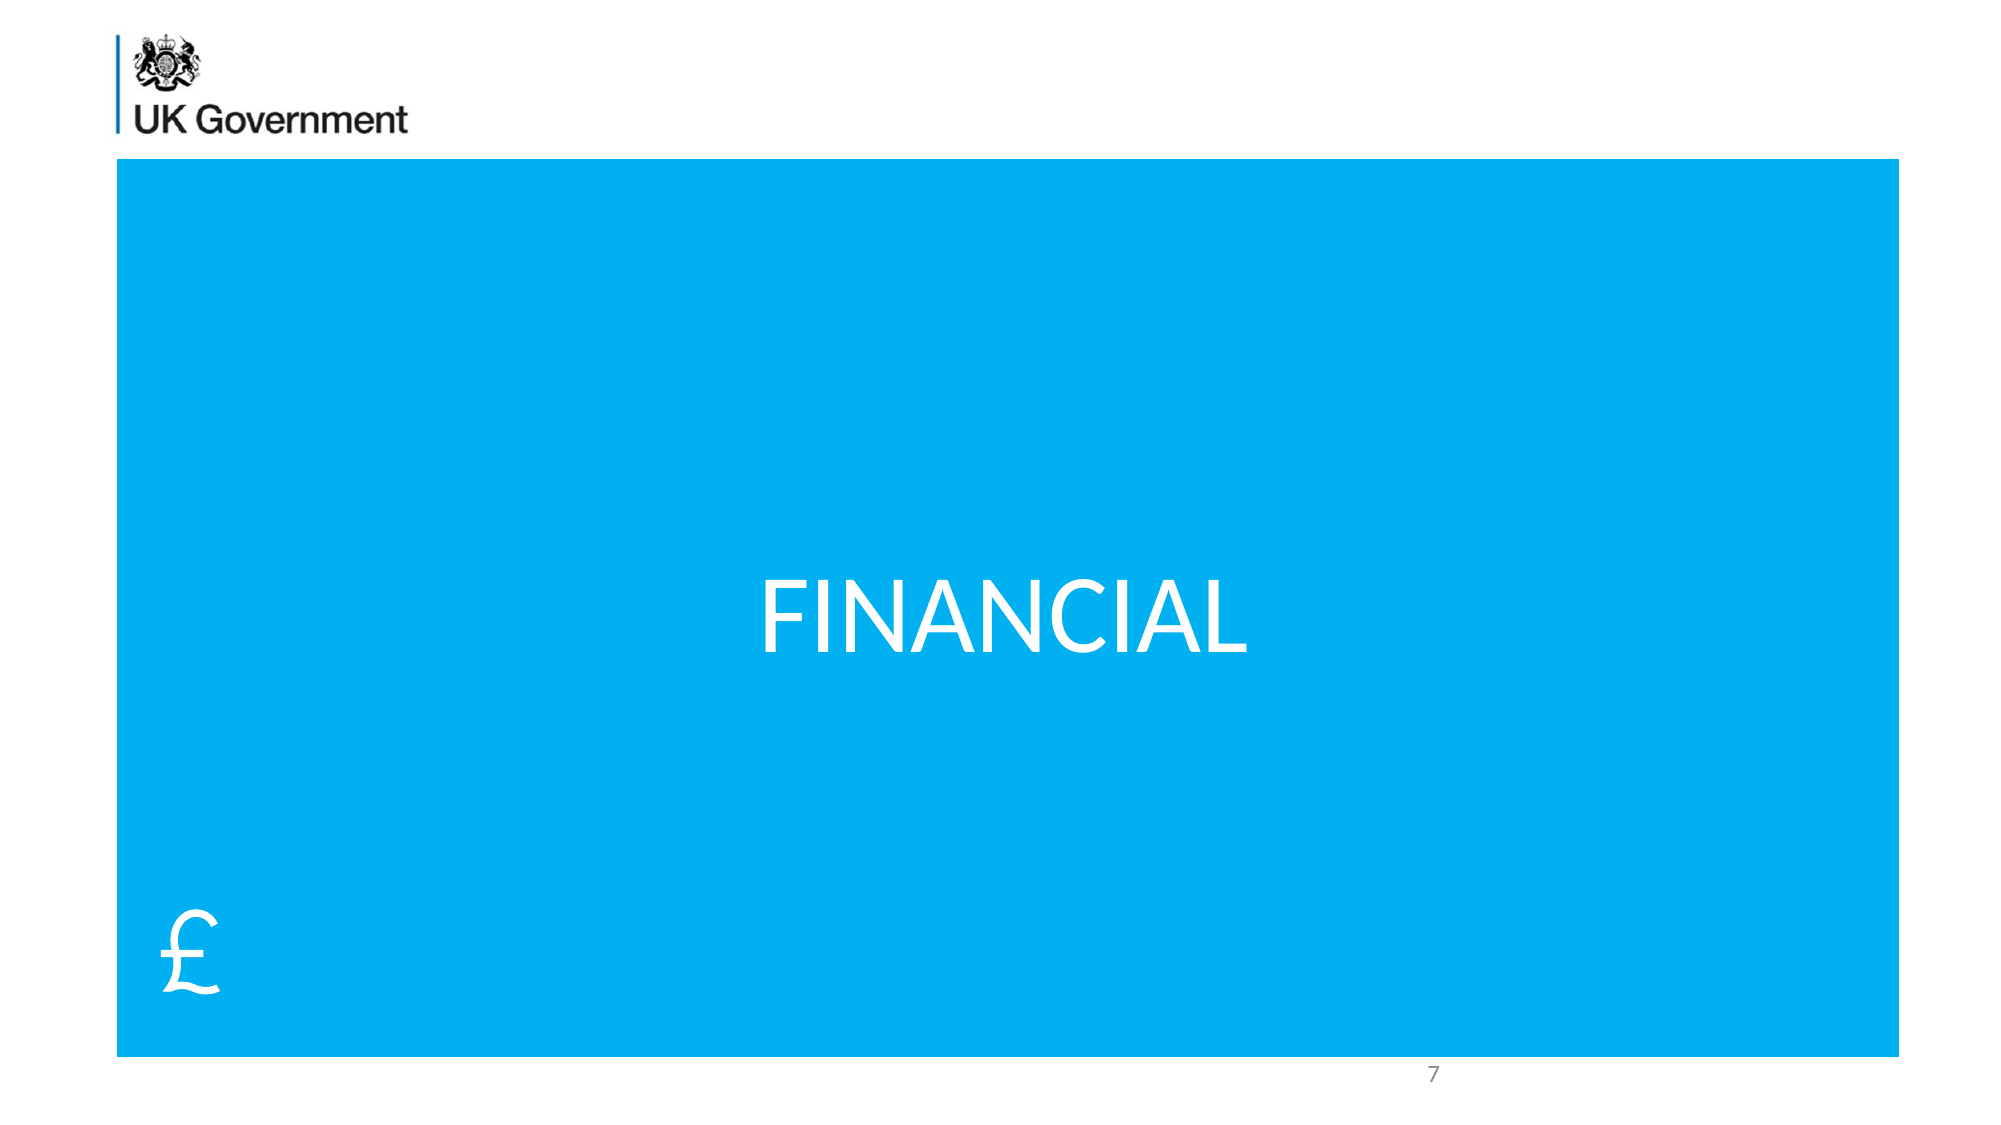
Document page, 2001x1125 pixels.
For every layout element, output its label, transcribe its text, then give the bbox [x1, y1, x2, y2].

picture [102, 0, 446, 143]
picture [161, 910, 219, 994]
text_box 7 [1412, 1057, 1863, 1103]
text_box FINANCIAL [117, 159, 1899, 1057]
